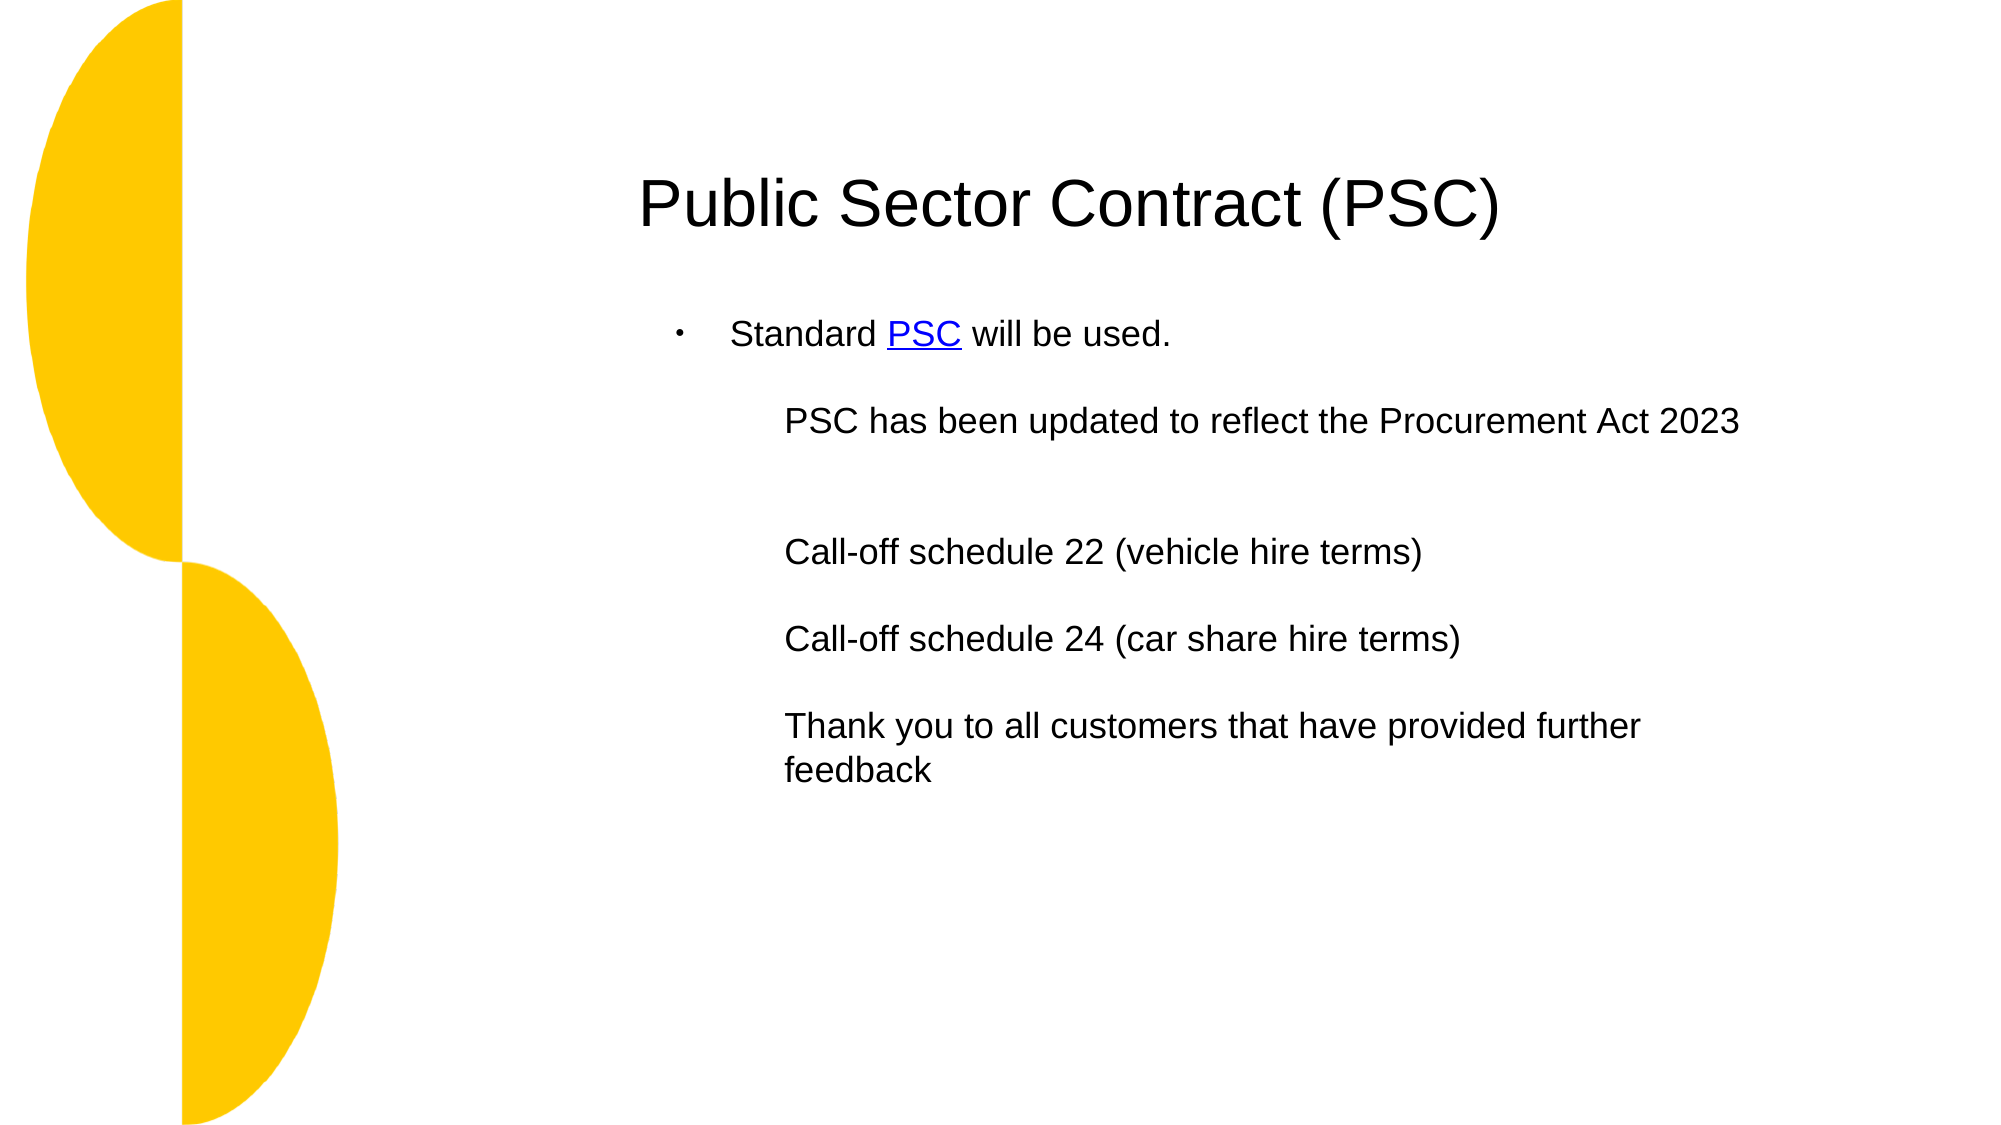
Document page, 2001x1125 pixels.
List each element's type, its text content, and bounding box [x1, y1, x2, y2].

text_box Standard PSC will be used. PSC has been updated to reflect the Procurement Act 2023 Call-off schedule 22 (vehicle hire terms) Call-off schedule 24 (car share hire terms) Thank you to all customers that have provided further feedback [618, 289, 1770, 989]
text_box Public Sector Contract (PSC) [618, 139, 1854, 279]
